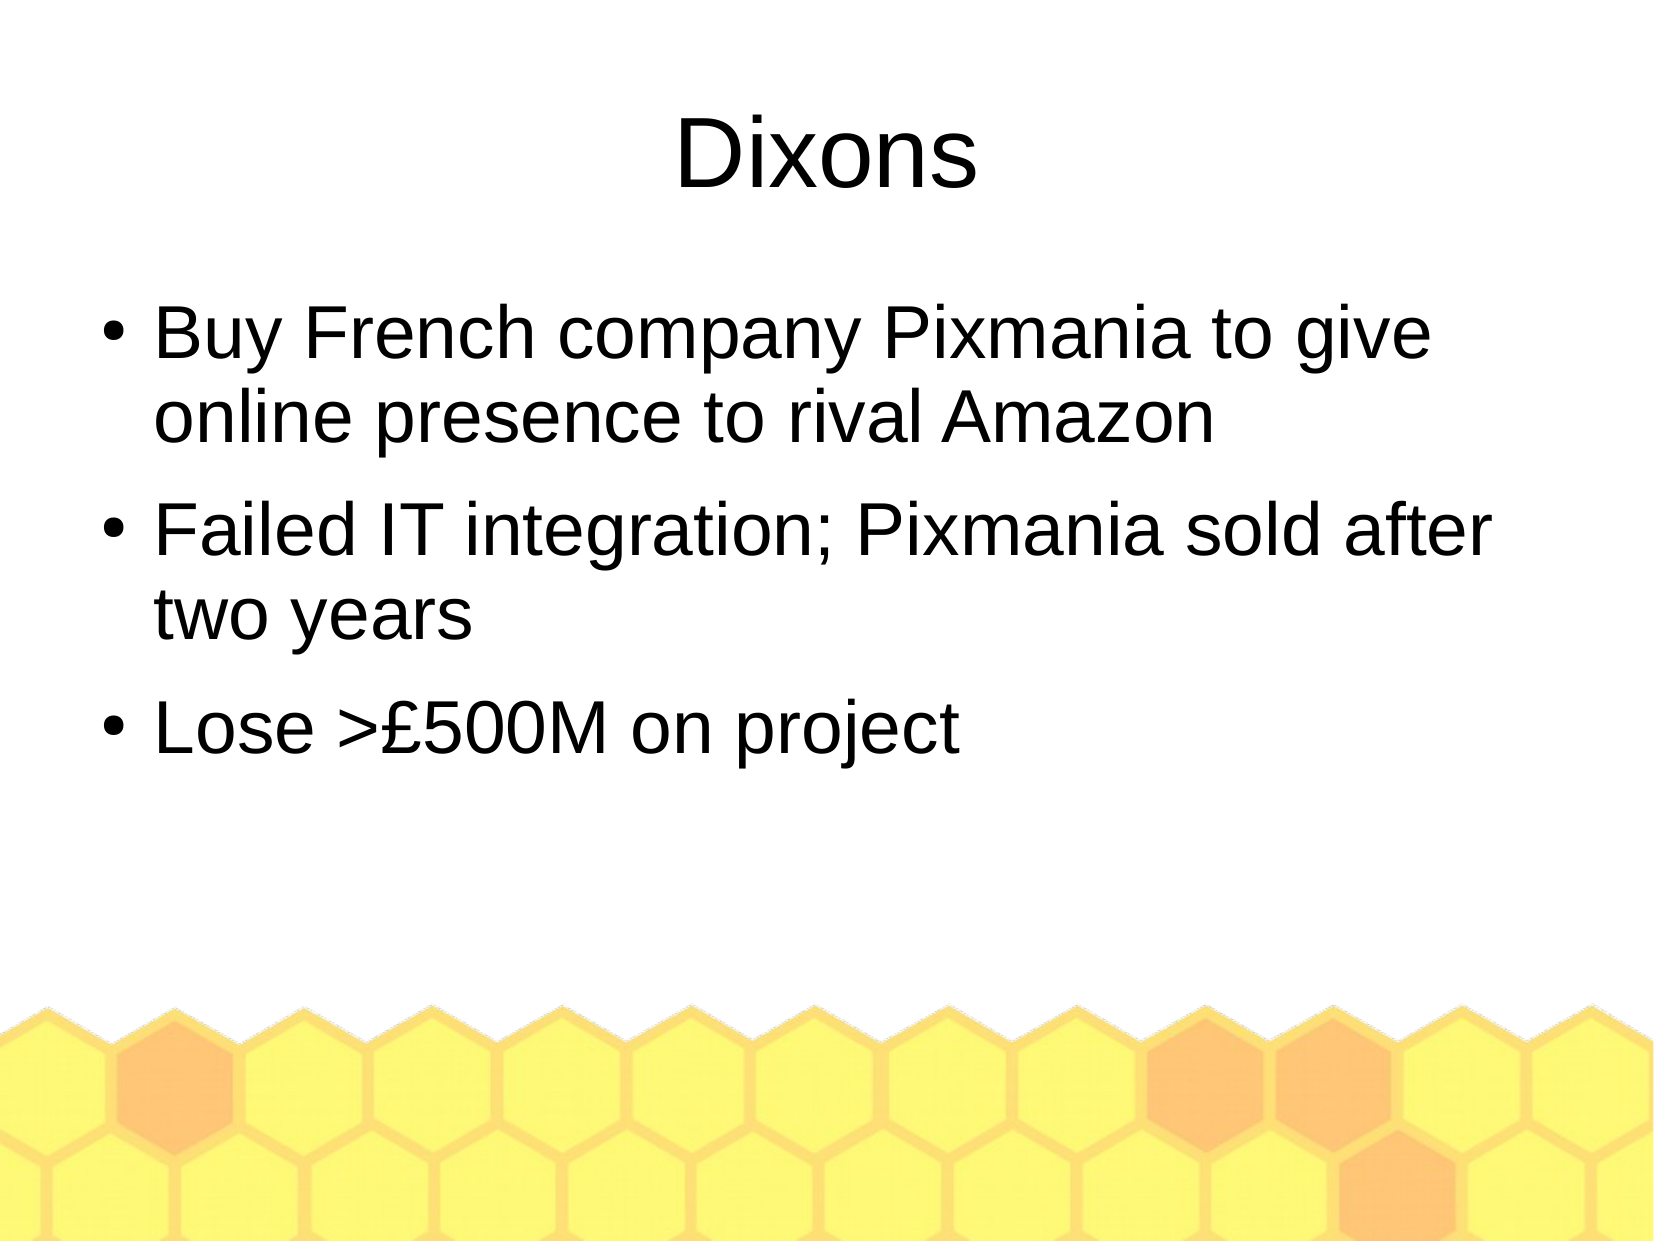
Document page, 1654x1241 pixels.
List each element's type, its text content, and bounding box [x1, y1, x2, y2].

list Buy French company Pixmania to give online presence to rival Amazon Failed IT integration; Pixmania sold after two years Lose >£500M on project [82, 290, 1571, 1010]
picture [0, 1001, 1654, 1241]
title Dixons [82, 49, 1571, 257]
